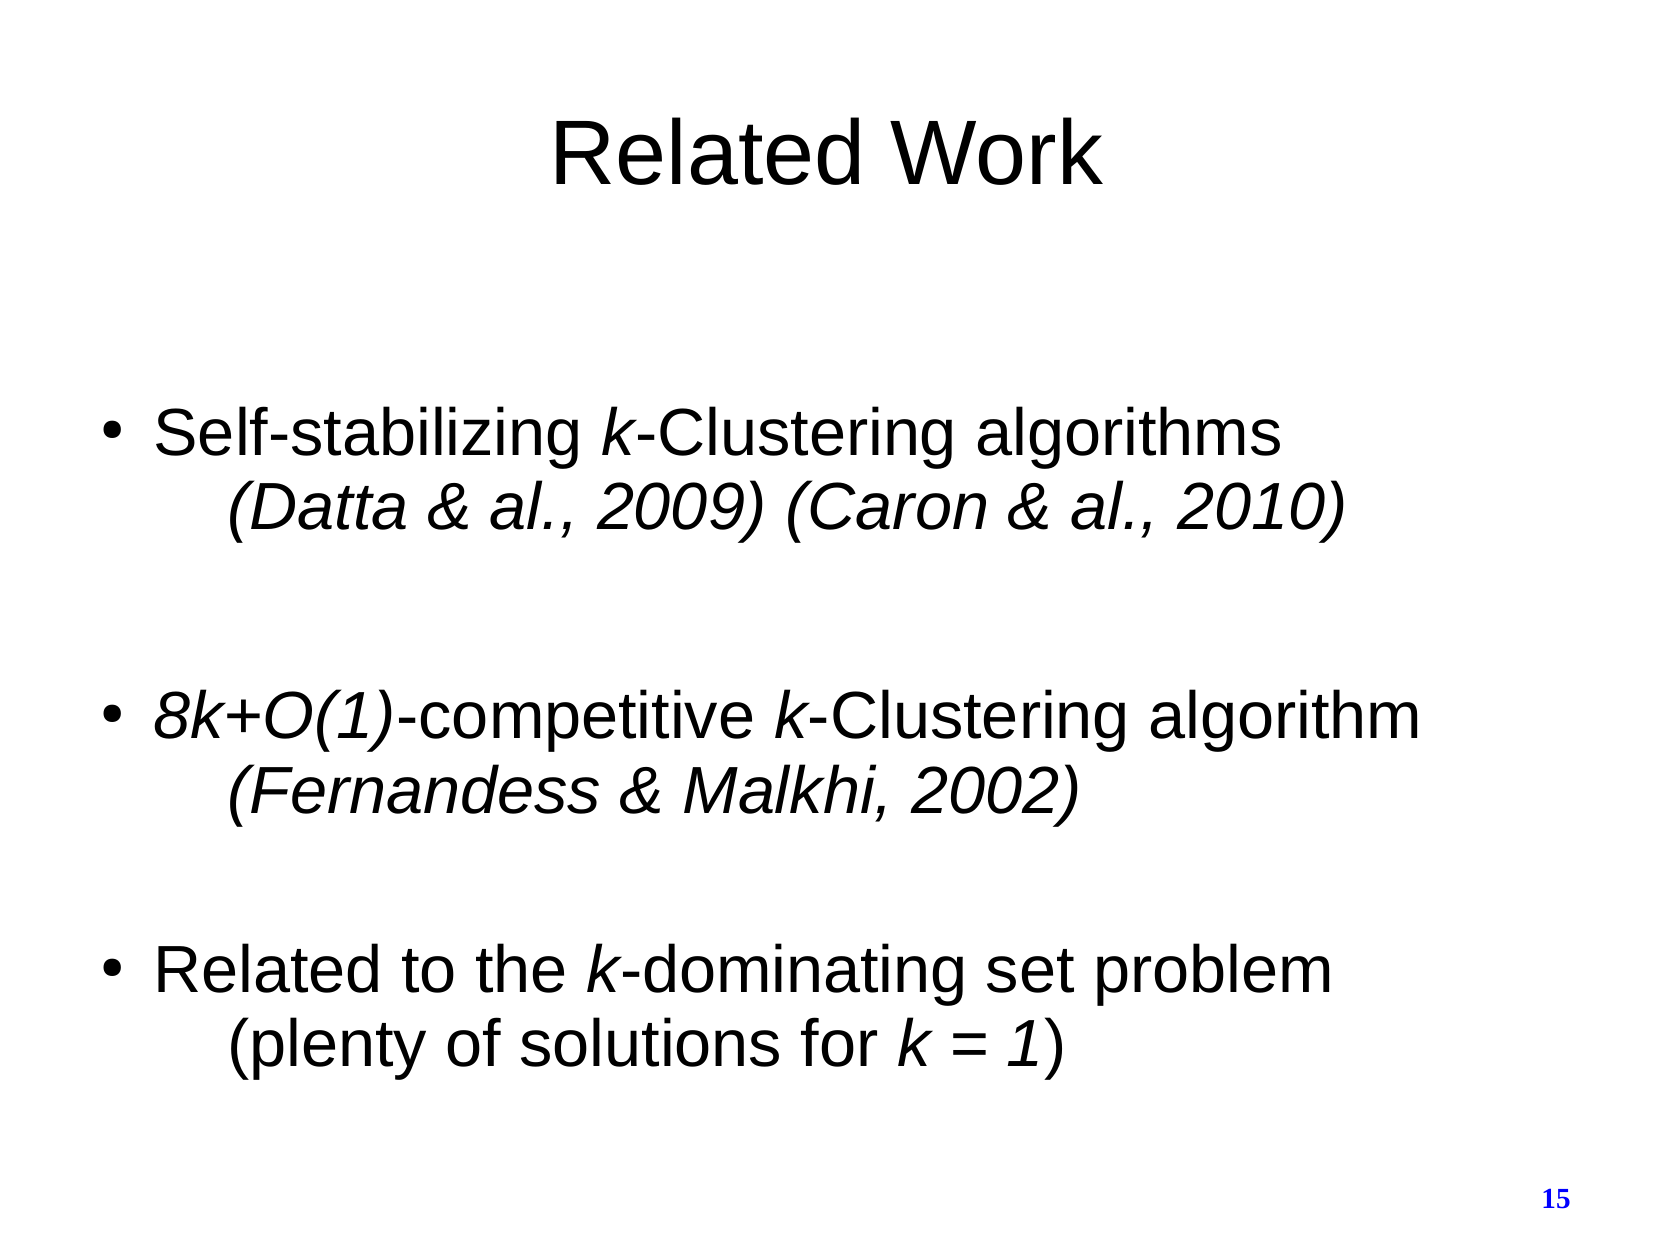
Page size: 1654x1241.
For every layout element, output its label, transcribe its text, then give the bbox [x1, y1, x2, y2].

title Related Work [82, 49, 1571, 257]
list Self-stabilizing k-Clustering algorithms (Datta & al., 2009) (Caron & al., 2010) 8k+O(1)-competitive k-Clustering algorithm (Fernandess & Malkhi, 2002) Related to the k-dominating set problem (plenty of solutions for k = 1) [82, 290, 1571, 1082]
